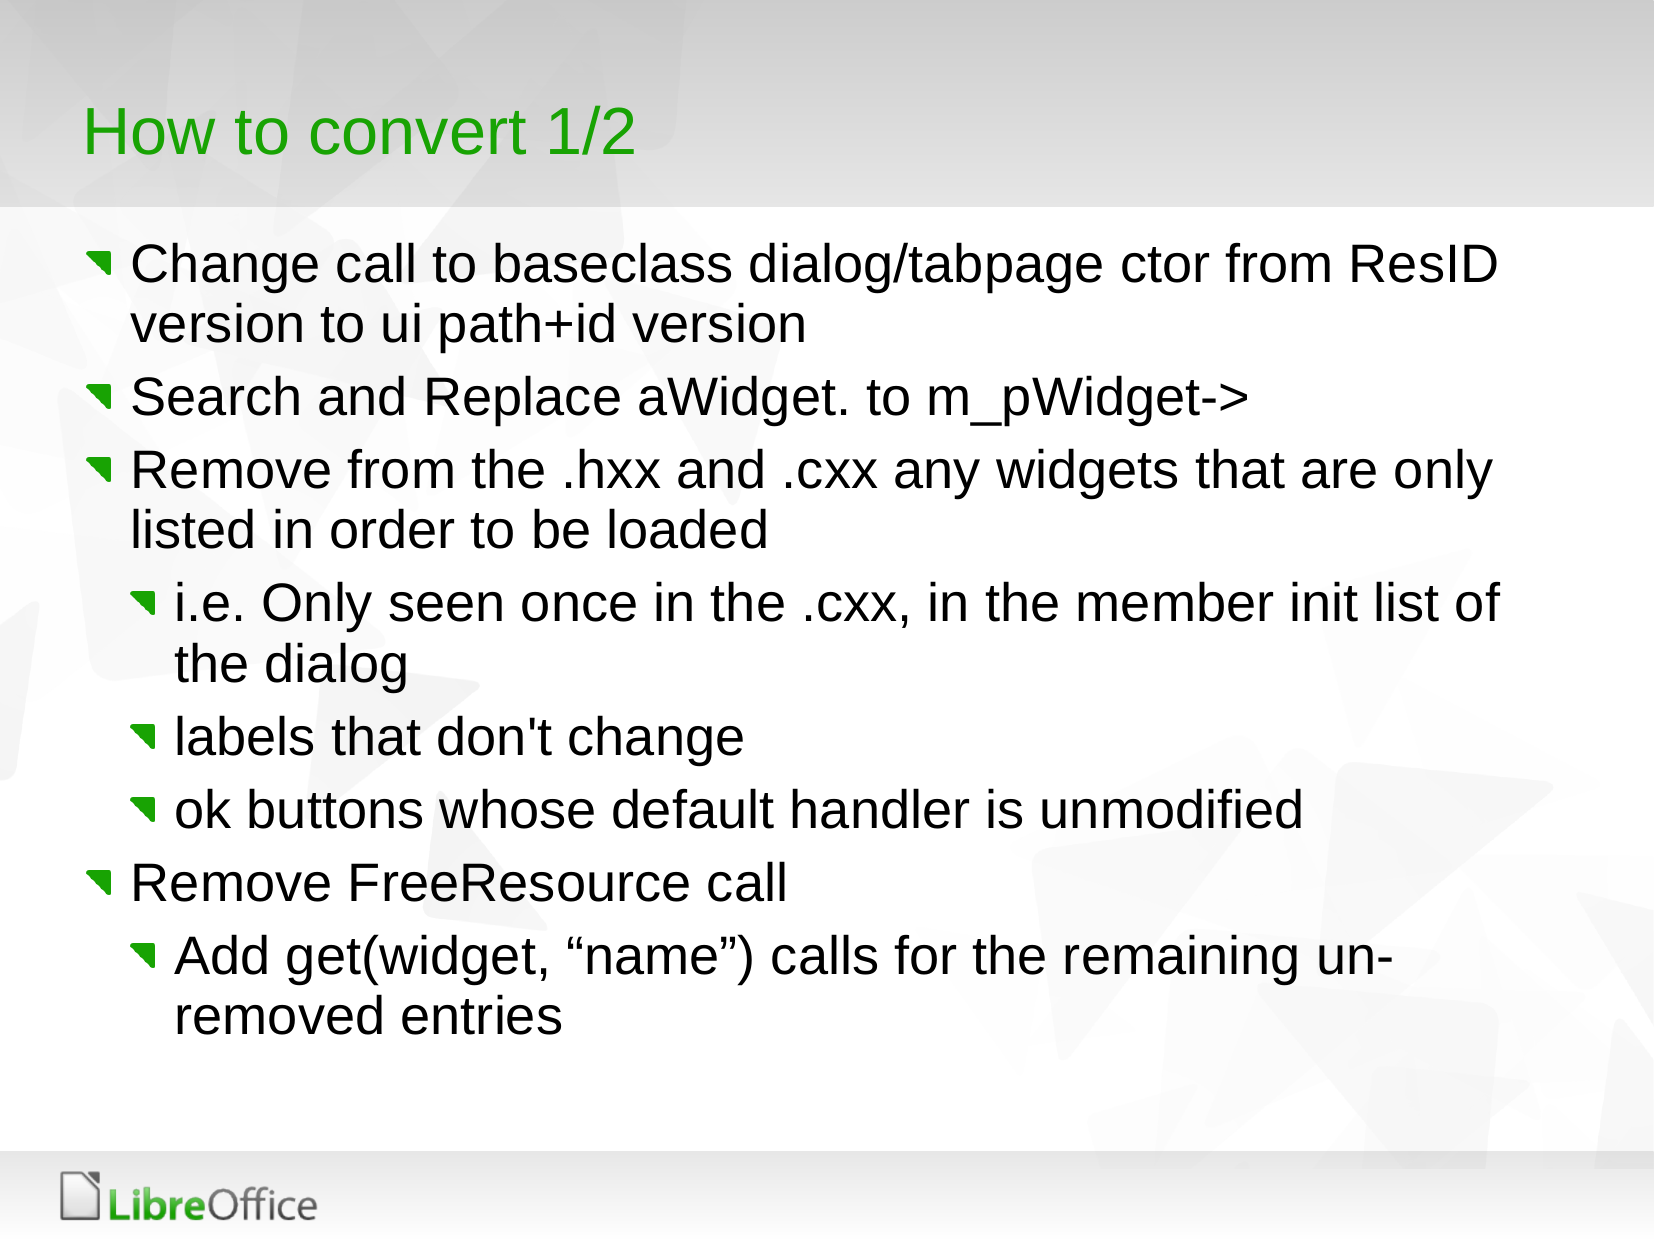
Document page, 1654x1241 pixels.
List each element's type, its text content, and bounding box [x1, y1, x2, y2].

picture [0, 0, 783, 931]
title How to convert 1/2 [82, 37, 1571, 226]
list Change call to baseclass dialog/tabpage ctor from ResID version to ui path+id version Search and Replace aWidget. to m_pWidget-> Remove from the .hxx and .cxx any widgets that are only listed in order to be loaded i.e. Only seen once in the .cxx, in the member init list of the dialog labels that don't change ok buttons whose default handler is unmodified Remove FreeResource call Add get(widget, “name”) calls for the remaining un-removed entries [86, 232, 1576, 1047]
picture [41, 1152, 337, 1240]
picture [915, 548, 1654, 1169]
